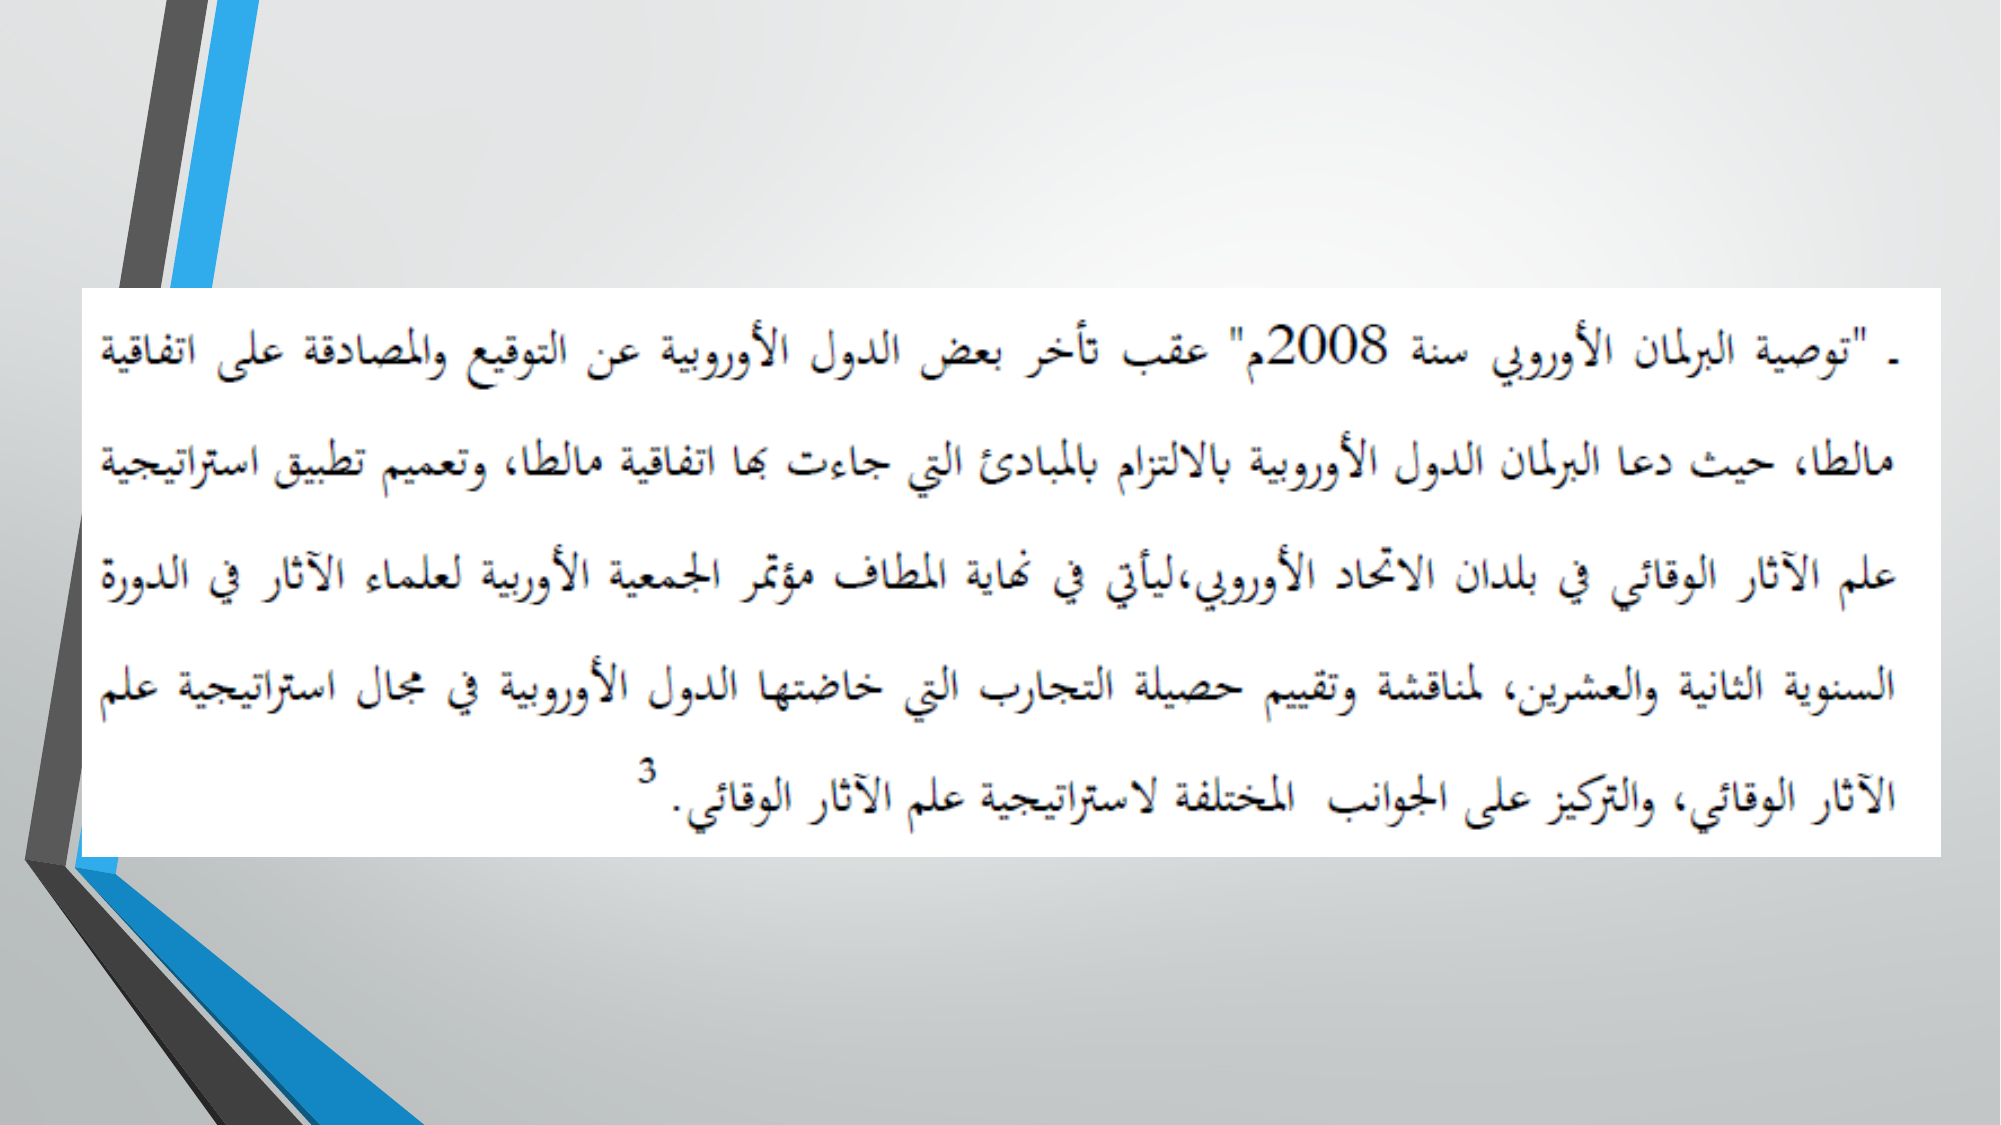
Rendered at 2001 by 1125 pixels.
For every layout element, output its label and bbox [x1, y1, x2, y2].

picture [81, 288, 1941, 857]
